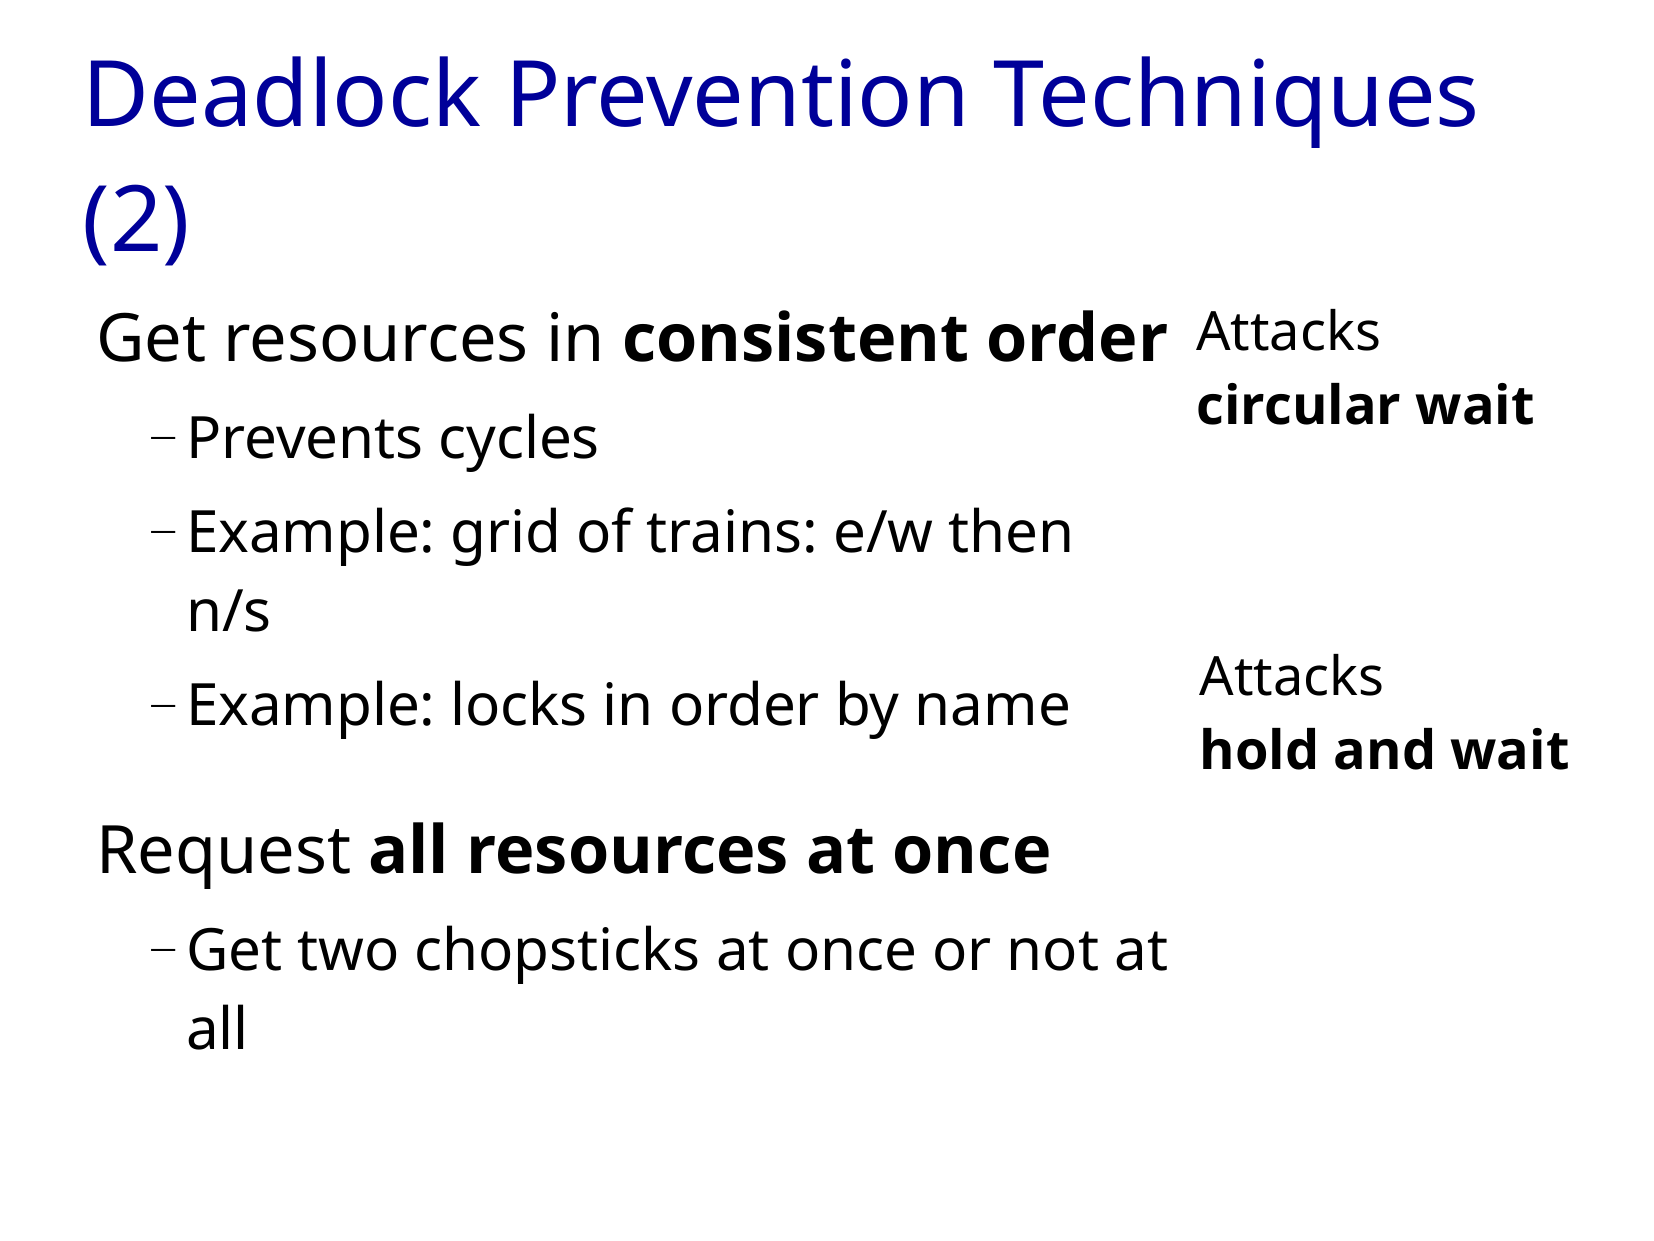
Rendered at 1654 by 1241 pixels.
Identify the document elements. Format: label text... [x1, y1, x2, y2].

title Deadlock Prevention Techniques (2) [82, 49, 1571, 257]
list Get resources in consistent order Prevents cycles Example: grid of trains: e/w then n/s Example: locks in order by name Request all resources at once Get two chopsticks at once or not at all [60, 290, 1171, 1096]
text_box Attacks hold and wait [1185, 630, 1624, 796]
text_box Attacks circular wait [1181, 285, 1621, 451]
